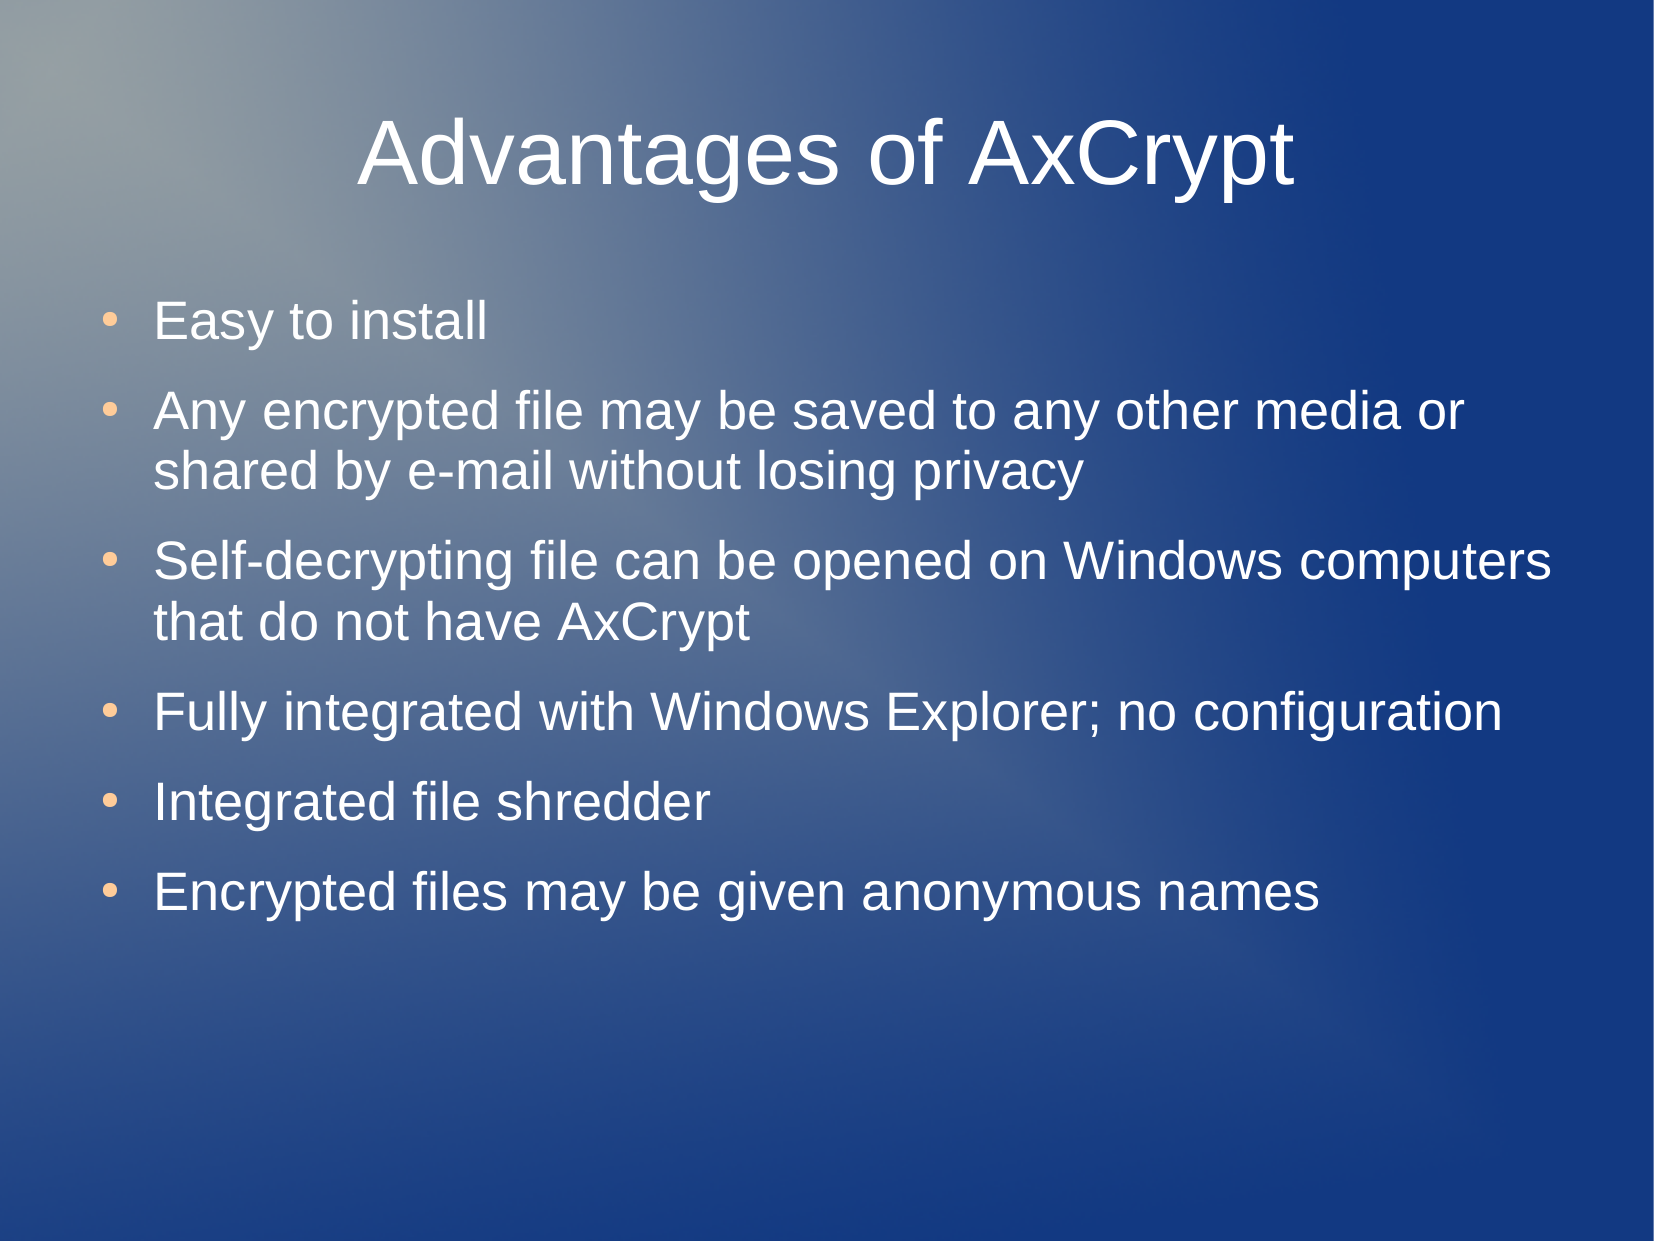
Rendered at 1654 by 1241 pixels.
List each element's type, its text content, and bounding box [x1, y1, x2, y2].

picture [0, 0, 1654, 1241]
title Advantages of AxCrypt [82, 49, 1571, 257]
list Easy to install Any encrypted file may be saved to any other media or shared by e-mail without losing privacy Self-decrypting file can be opened on Windows computers that do not have AxCrypt Fully integrated with Windows Explorer; no configuration Integrated file shredder Encrypted files may be given anonymous names [82, 290, 1571, 1109]
